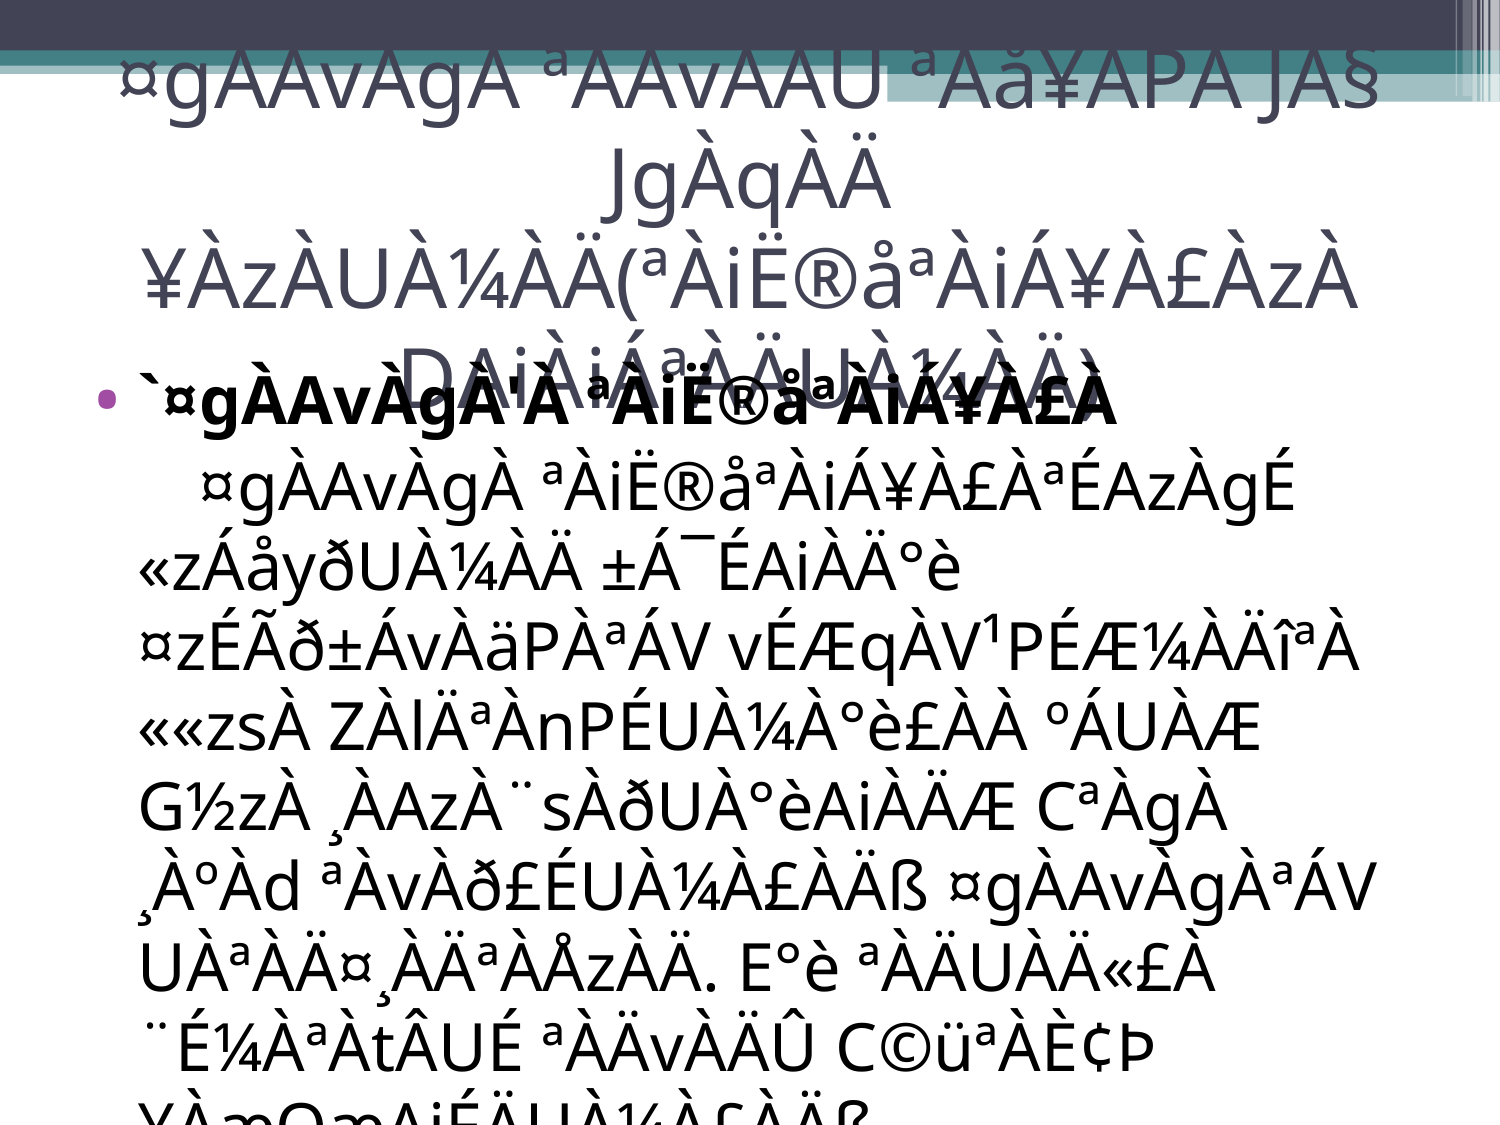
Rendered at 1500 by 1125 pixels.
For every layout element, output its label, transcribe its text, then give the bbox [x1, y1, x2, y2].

list `¤gÀAvÀgÀ'À ªÀiË®åªÀiÁ¥À£À ¤gÀAvÀgÀ ªÀiË®åªÀiÁ¥À£ÀªÉAzÀgÉ «zÁåyðUÀ¼ÀÄ ±Á¯ÉAiÀÄ°è ¤zÉÃð±ÁvÀäPÀªÁV vÉÆqÀV¹PÉÆ¼ÀÄîªÀ ««zsÀ ZÀlÄªÀnPÉUÀ¼À°è£ÀÀ ºÁUÀÆ G½zÀ ¸ÀAzÀ¨sÀðUÀ°èAiÀÄÆ CªÀgÀ ¸ÀºÀd ªÀvÀð£ÉUÀ¼À£ÀÄß ¤gÀAvÀgÀªÁV UÀªÀÄ¤¸ÀÄªÀÅzÀÄ. E°è ªÀÄUÀÄ«£À ¨É¼ÀªÀtÂUÉ ªÀÄvÀÄÛ C©üªÀÈ¢Þ ¥ÀæQæAiÉÄUÀ¼À£ÀÄß ¥ÀjUÀtÂ¸À¯ÁUÀÄvÀÛzÉ. [62, 349, 1438, 938]
title ¤gÀAvÀgÀ ªÀÄvÀÄÛ ªÁå¥ÀPÀ JA§ JgÀqÀÄ ¥ÀzÀUÀ¼ÀÄ(ªÀiË®åªÀiÁ¥À£ÀzÀ DAiÀiÁªÀÄUÀ¼ÀÄ) [37, 112, 1463, 338]
